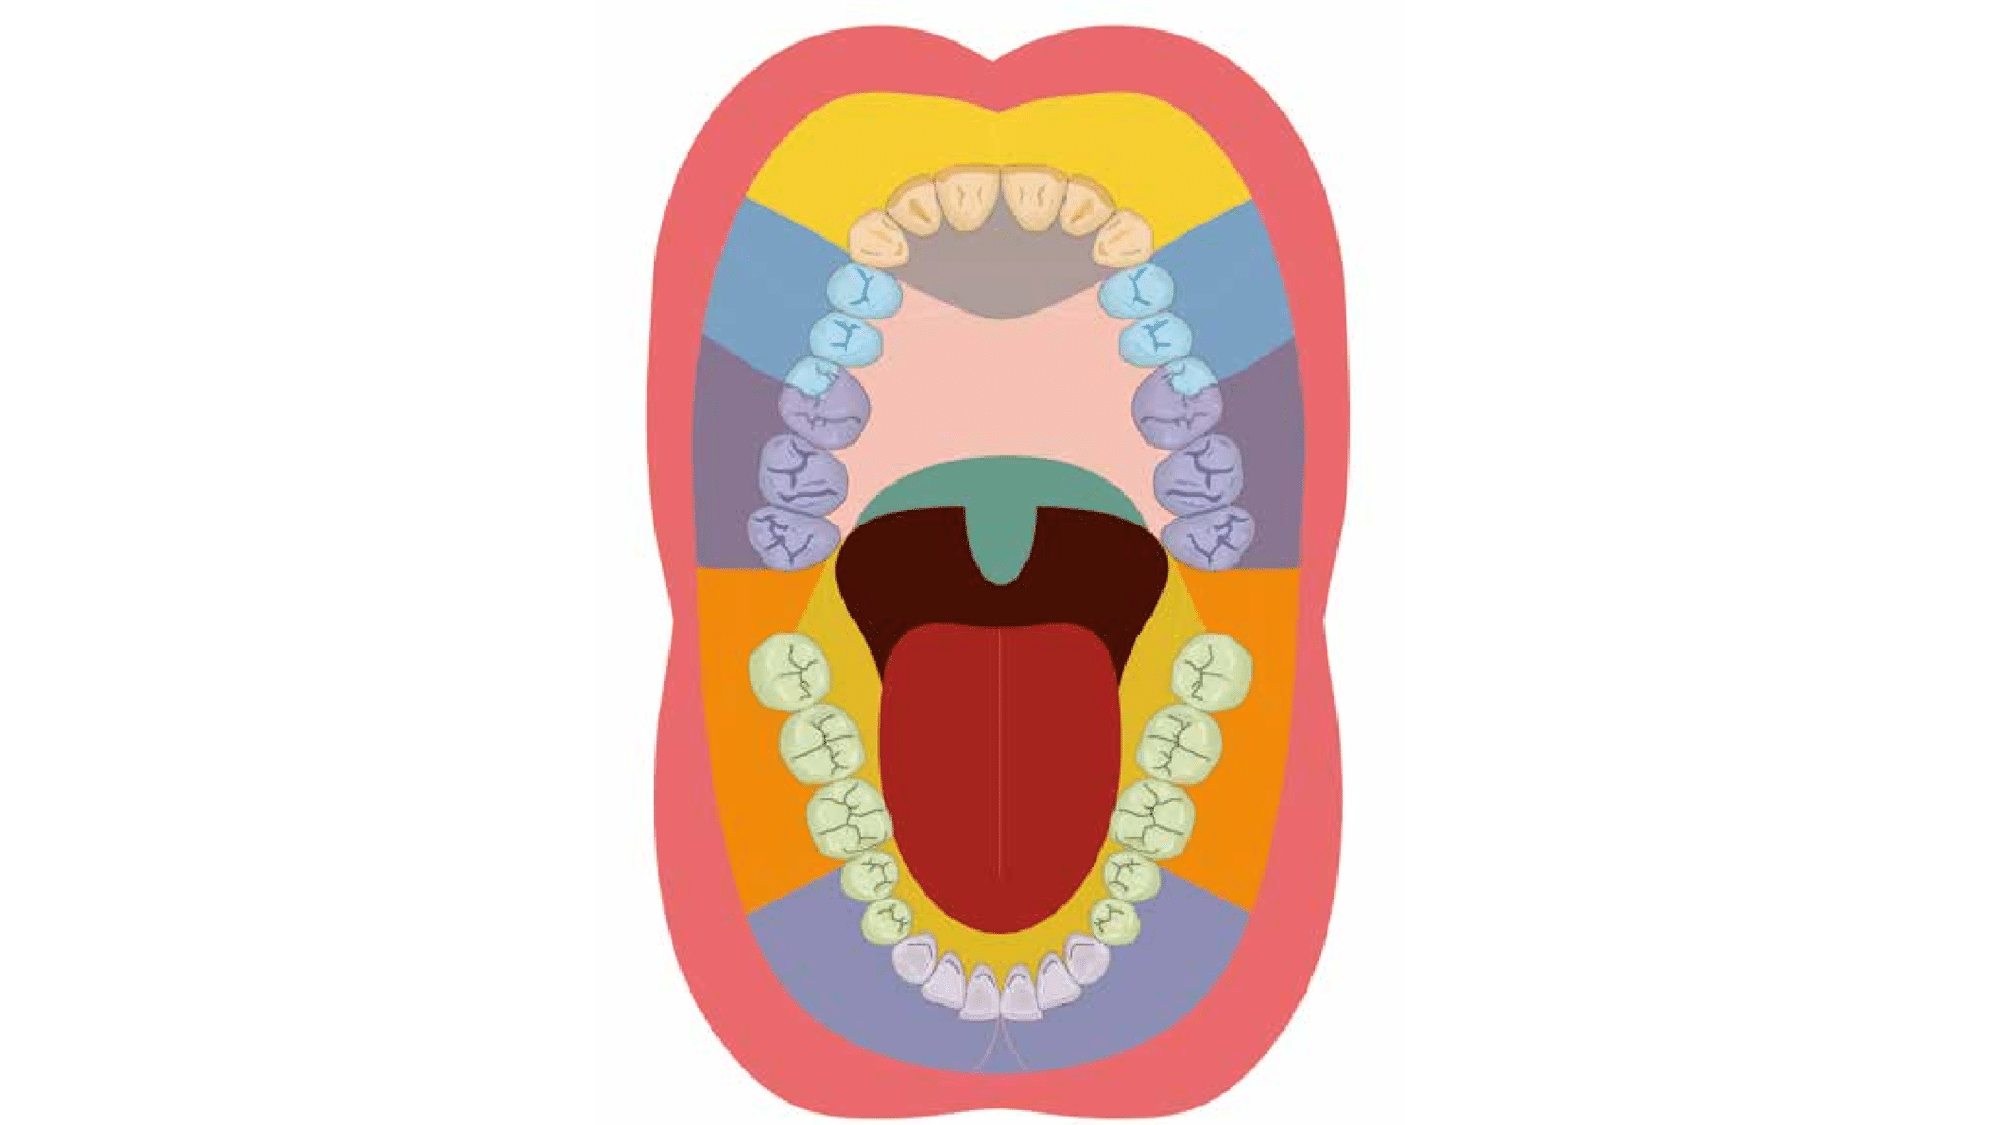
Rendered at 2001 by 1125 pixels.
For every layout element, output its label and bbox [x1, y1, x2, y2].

picture [596, 0, 1404, 1125]
